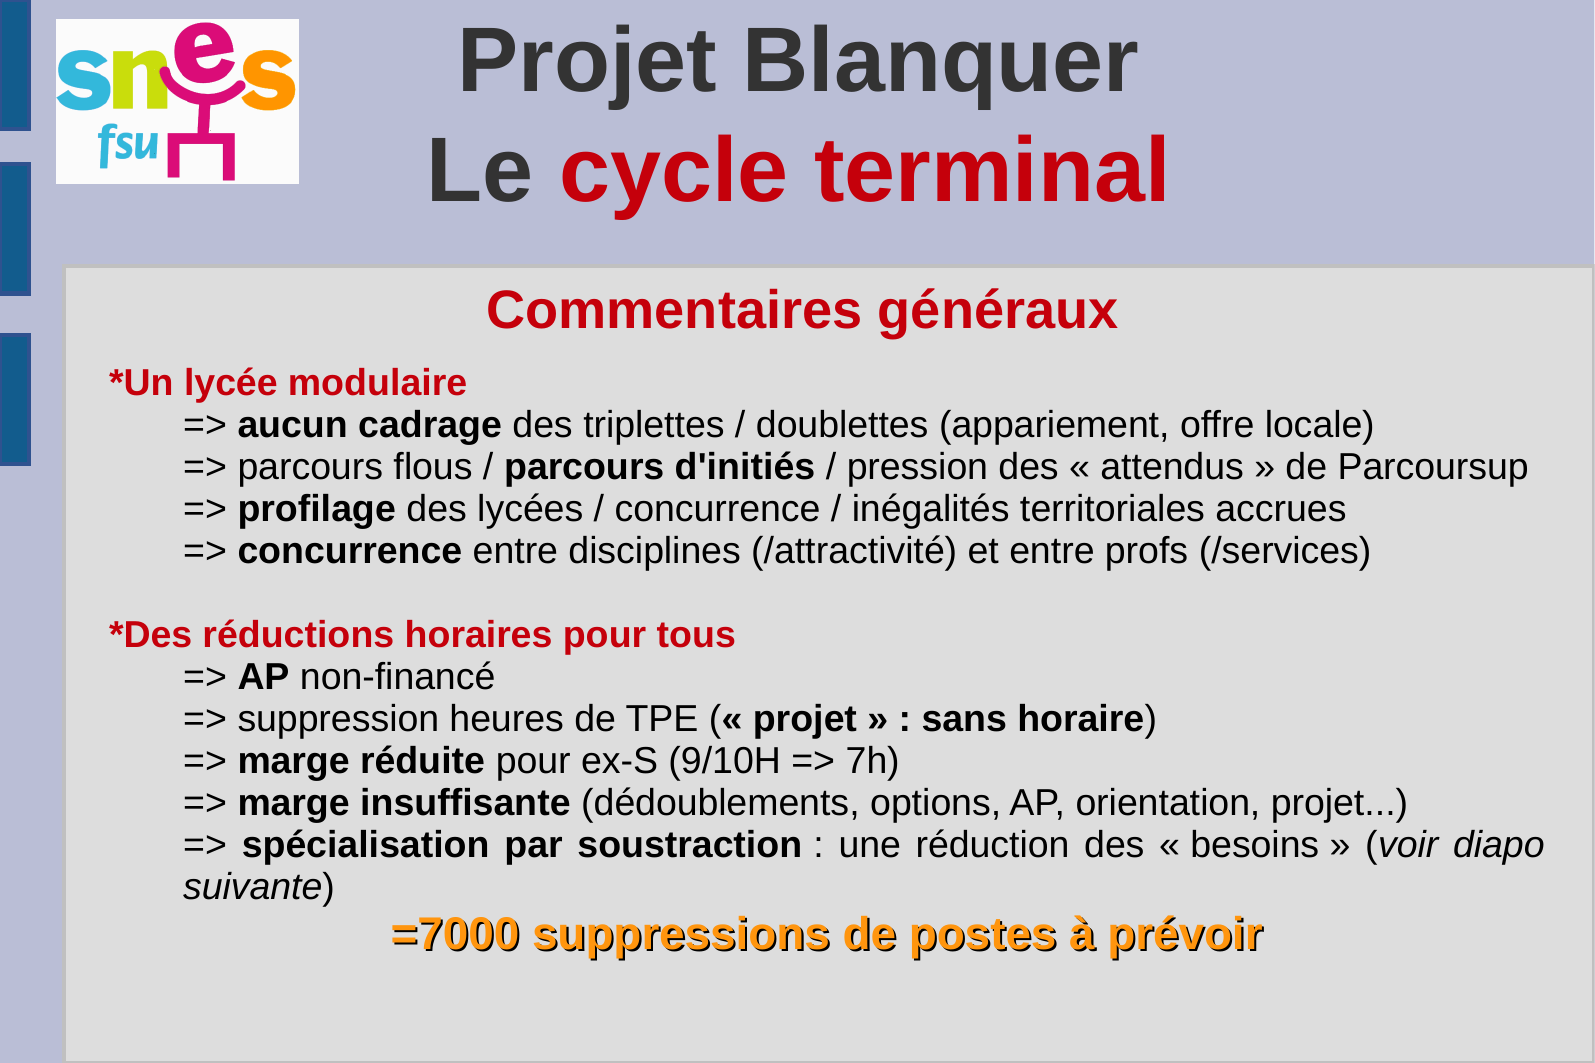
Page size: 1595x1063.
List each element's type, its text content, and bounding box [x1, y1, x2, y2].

title Projet Blanquer Le cycle terminal [118, 0, 1480, 206]
picture [56, 19, 299, 184]
text_box *Un lycée modulaire => aucun cadrage des triplettes / doublettes (appariement, offre locale) => parcours flous / parcours d'initiés / pression des « attendus » de Parcoursup => profilage des lycées / concurrence / inégalités territoriales accrues => concurrence entre disciplines (/attractivité) et entre profs (/services) *Des réductions horaires pour tous => AP non-financé => suppression heures de TPE (« projet » : sans horaire) => marge réduite pour ex-S (9/10H => 7h) => marge insuffisante (dédoublements, options, AP, orientation, projet...) => spécialisation par soustraction : une réduction des « besoins » (voir diapo suivante) =7000 suppressions de postes à prévoir [94, 354, 1560, 982]
text_box Commentaires généraux [295, 271, 1312, 354]
